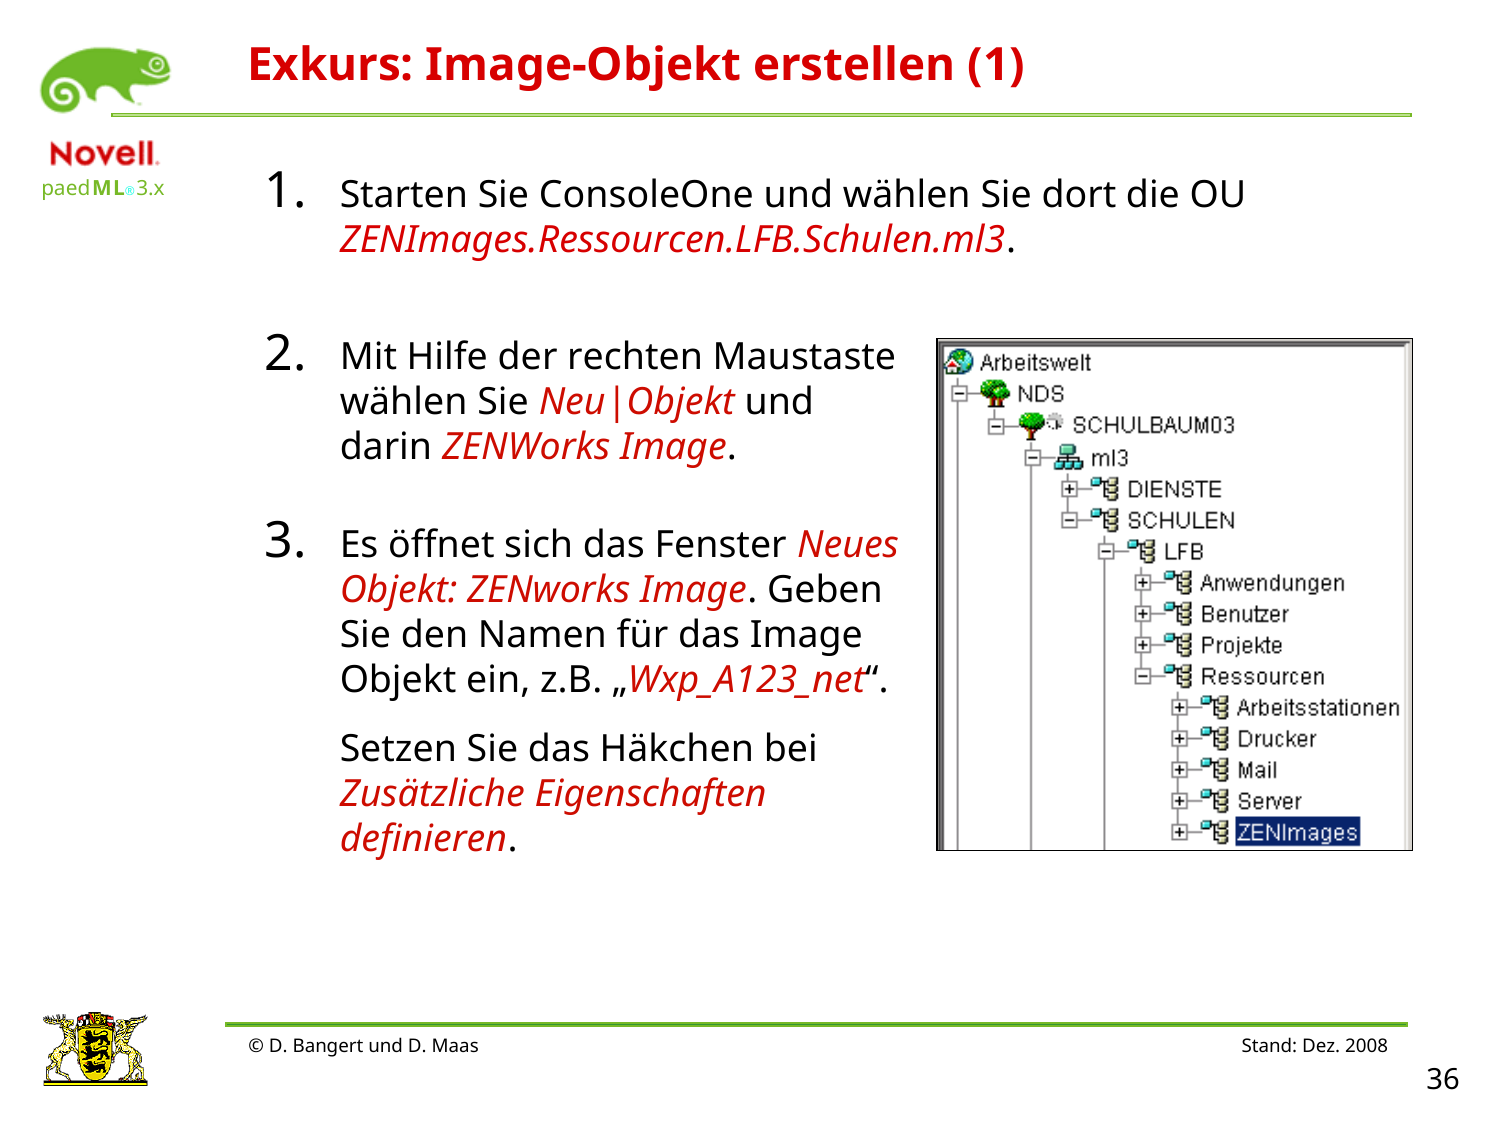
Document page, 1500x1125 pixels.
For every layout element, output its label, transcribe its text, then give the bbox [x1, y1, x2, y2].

picture [41, 1011, 148, 1088]
text_box 1. [249, 149, 326, 226]
text_box 3. [249, 499, 326, 576]
text_box 2. [249, 312, 326, 388]
picture [937, 339, 1412, 850]
title Exkurs: Image-Objekt erstellen (1)‏ [232, 12, 1388, 113]
text_box Starten Sie ConsoleOne und wählen Sie dort die OU ZENImages.Ressourcen.LFB.Schulen.ml3. [324, 162, 1313, 268]
text_box Mit Hilfe der rechten Maustaste wählen Sie Neu|Objekt und darin ZENWorks Image. [324, 324, 926, 476]
picture [26, 30, 184, 188]
text_box Es öffnet sich das Fenster Neues Objekt: ZENworks Image. Geben Sie den Namen für das Image Objekt ein, z.B. „Wxp_A123_net“. Setzen Sie das Häkchen bei Zusätzliche Eigenschaften definieren. [324, 512, 940, 867]
